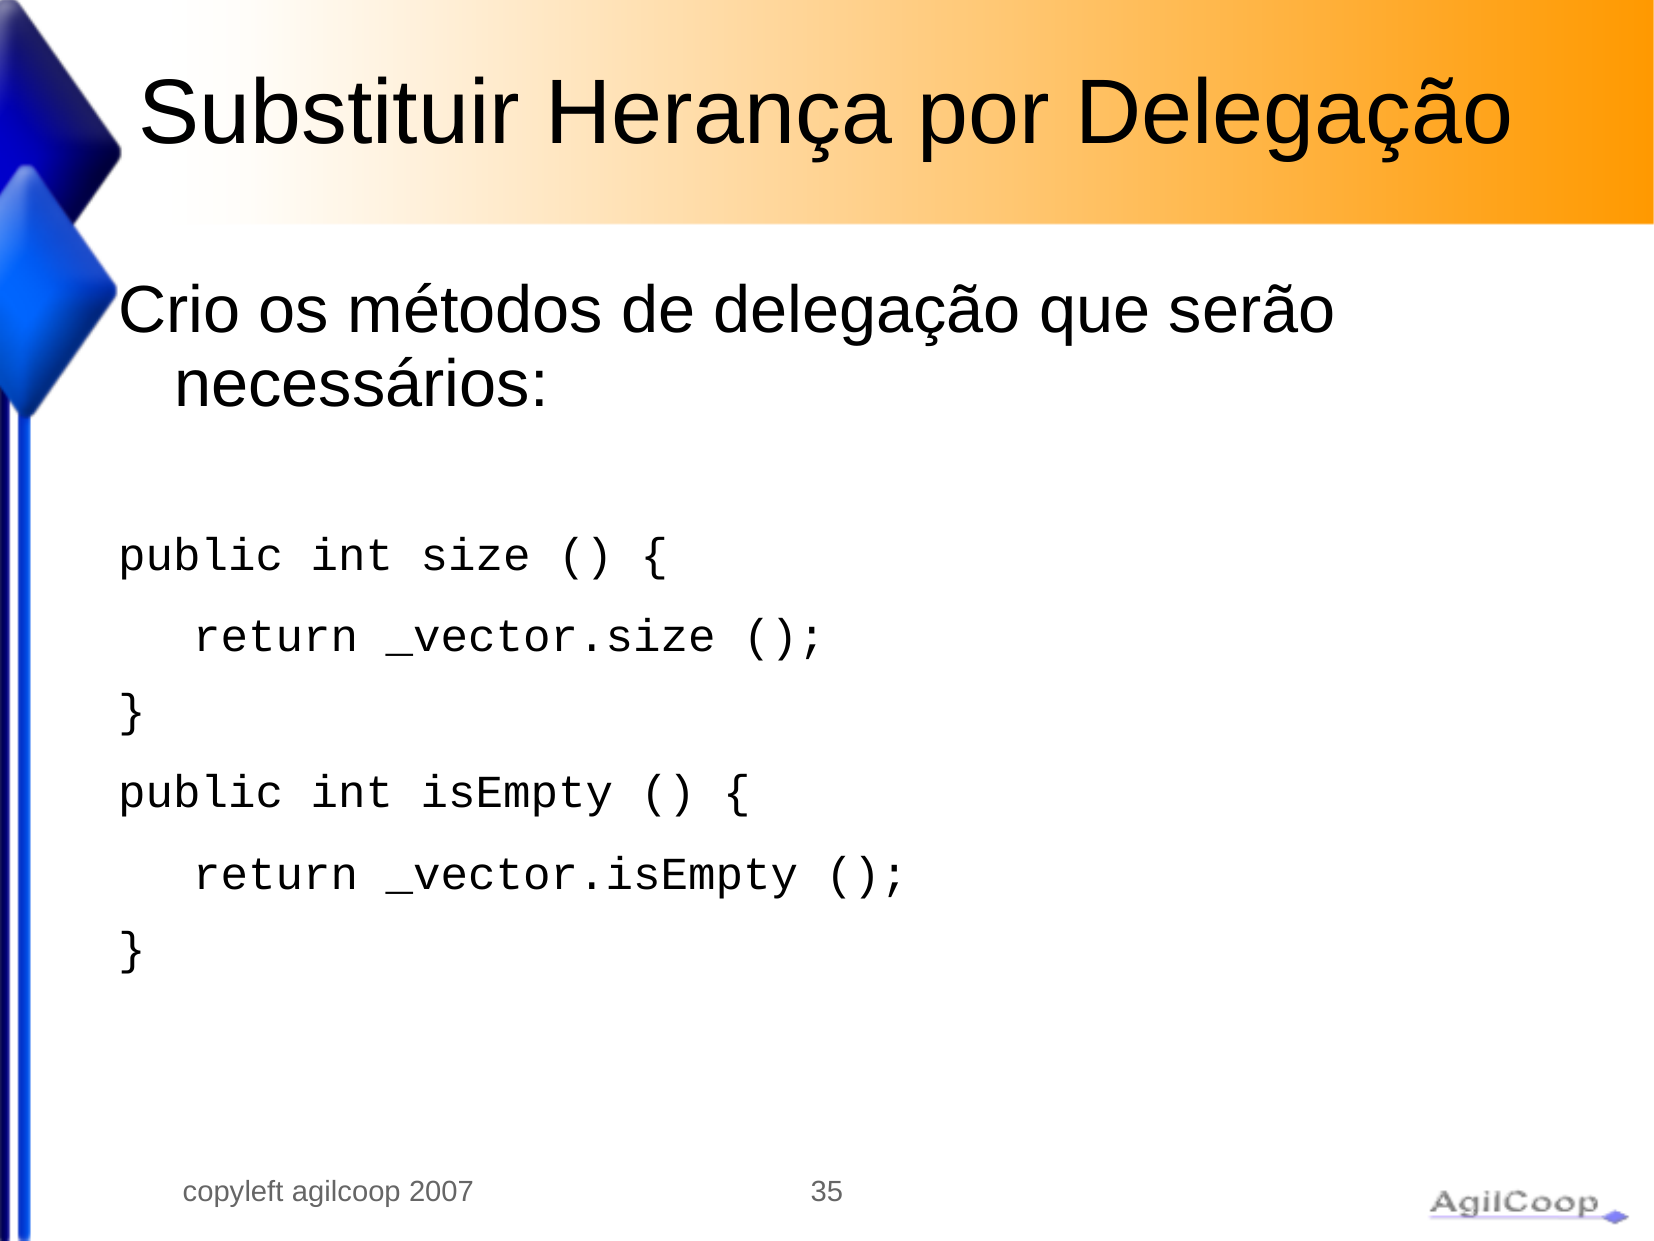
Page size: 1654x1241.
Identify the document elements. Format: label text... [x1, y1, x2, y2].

picture [0, 0, 1654, 1241]
title Substituir Herança por Delegação [82, 8, 1571, 216]
list Crio os métodos de delegação que serão necessários: public int size () { return _vector.size (); } public int isEmpty () { return _vector.isEmpty (); } [118, 271, 1607, 1108]
